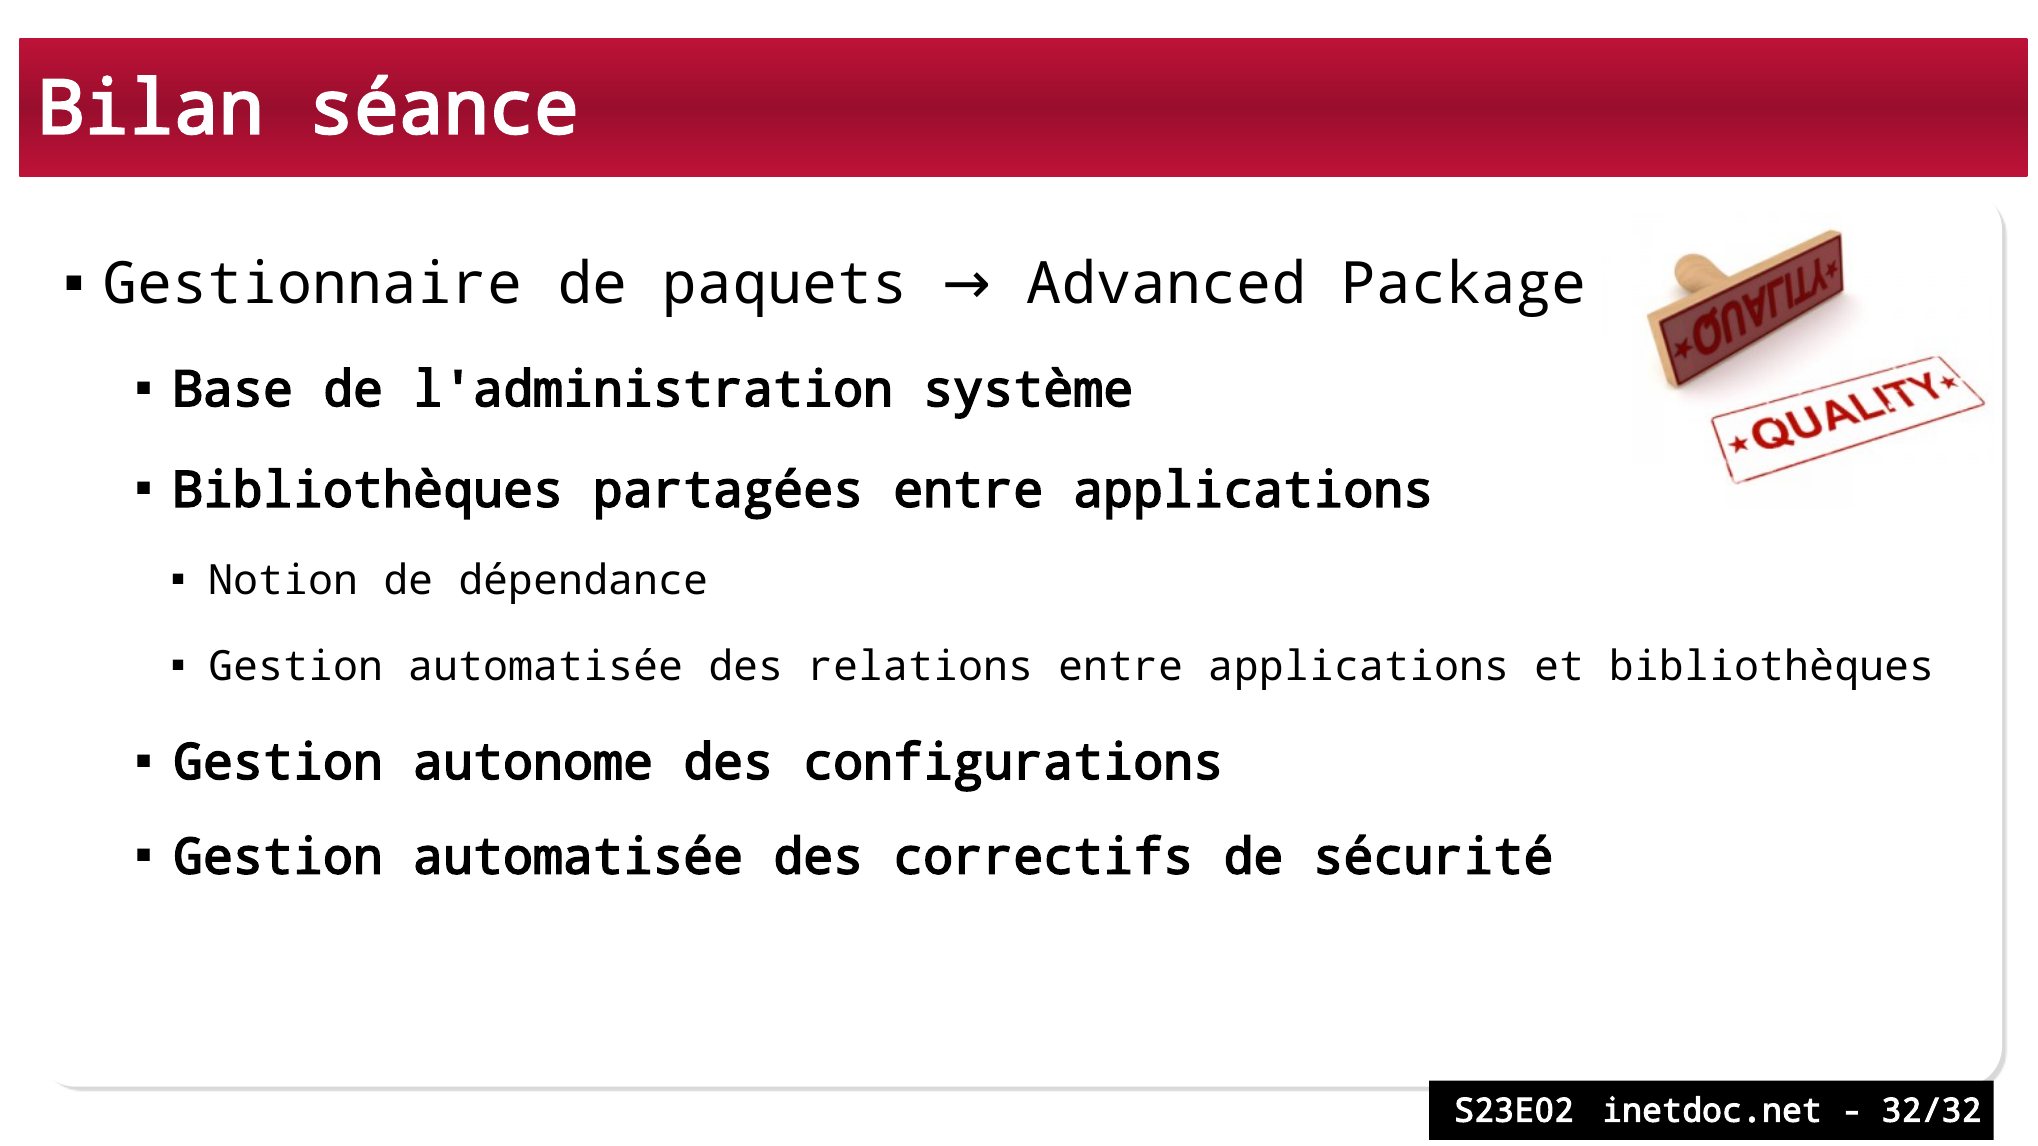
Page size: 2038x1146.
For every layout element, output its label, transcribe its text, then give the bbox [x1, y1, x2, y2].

picture [1600, 212, 1994, 508]
text_box S23E02 inetdoc.net - <numéro>/32 [1429, 1080, 1994, 1140]
text_box Gestionnaire de paquets → Advanced Package Tool Base de l'administration système Bibliothèques partagées entre applications Notion de dépendance Gestion automatisée des relations entre applications et bibliothèques Gestion autonome des configurations Gestion automatisée des correctifs de sécurité [35, 188, 2003, 1087]
text_box Bilan séance [19, 38, 2028, 177]
